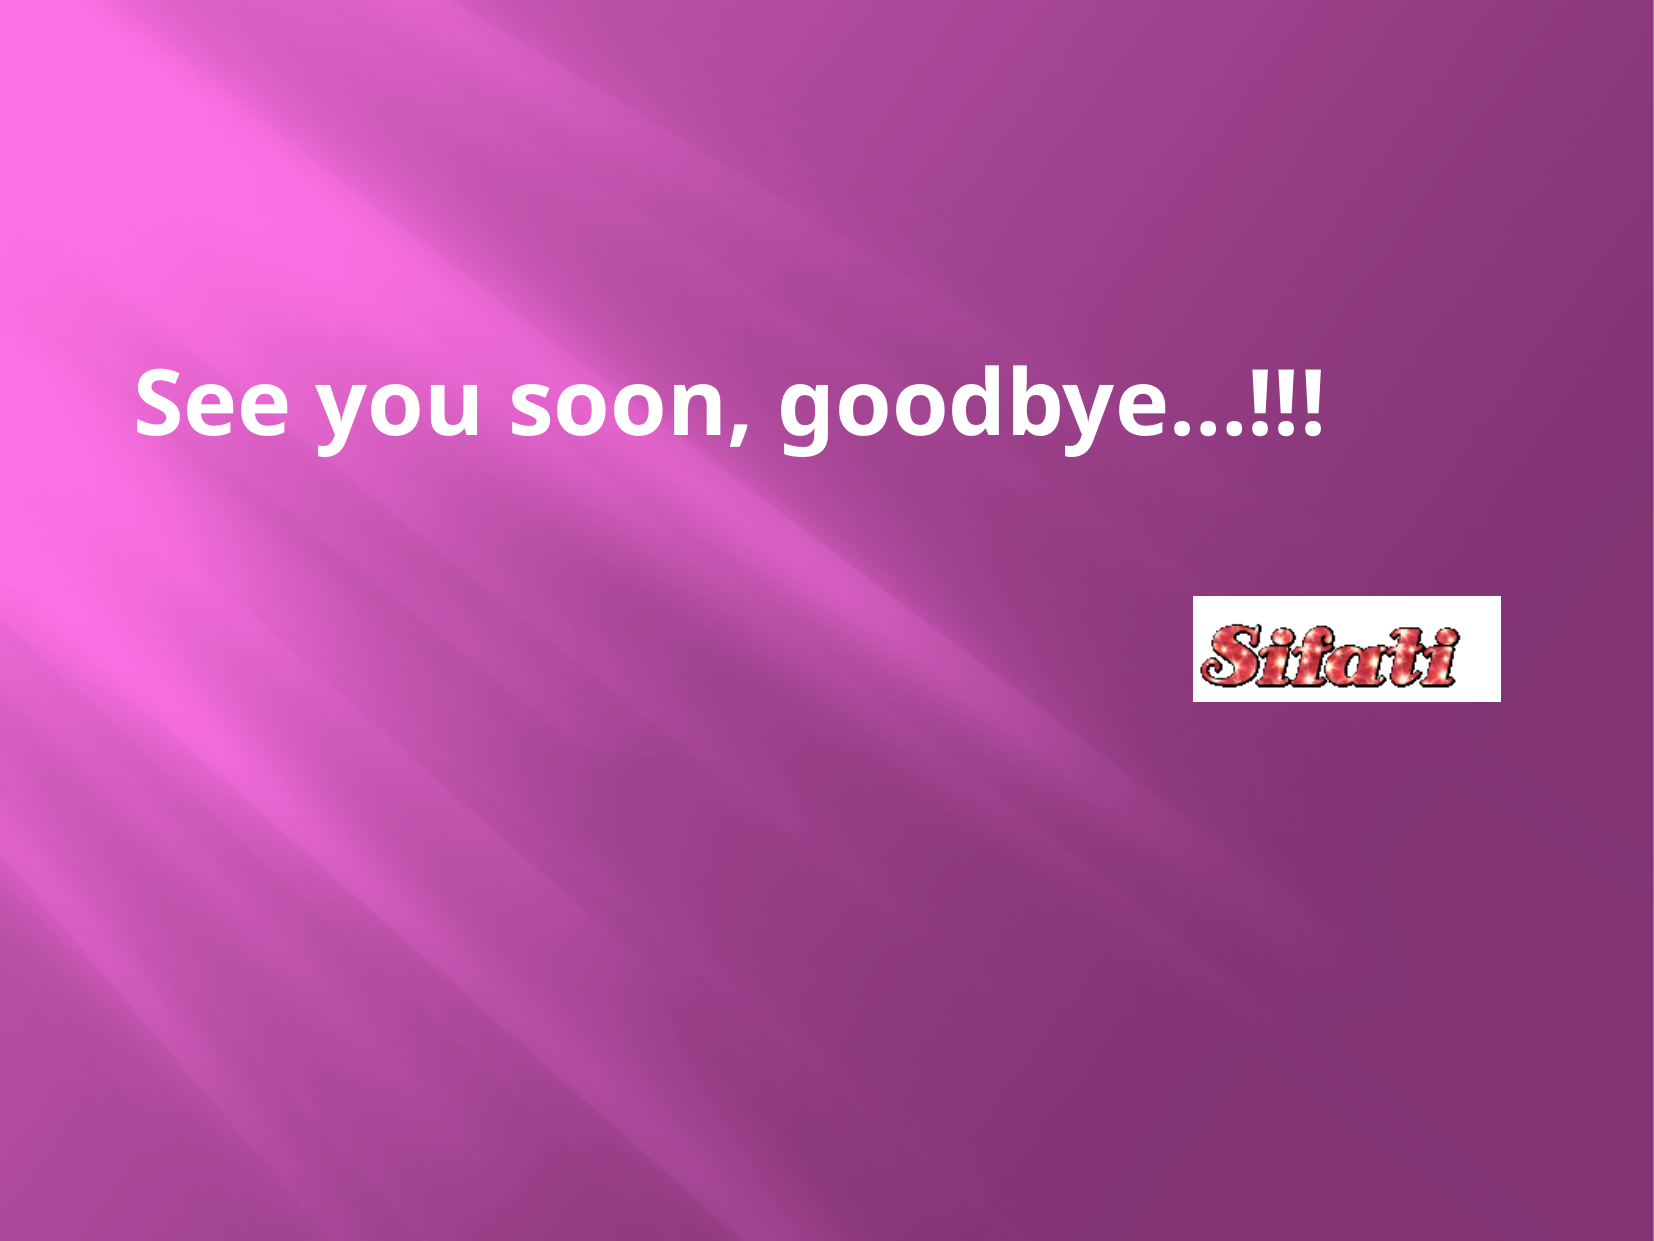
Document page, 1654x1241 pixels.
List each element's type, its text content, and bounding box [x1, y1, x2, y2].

text_box See you soon, goodbye…!!! [118, 336, 1406, 463]
picture [1193, 596, 1501, 702]
